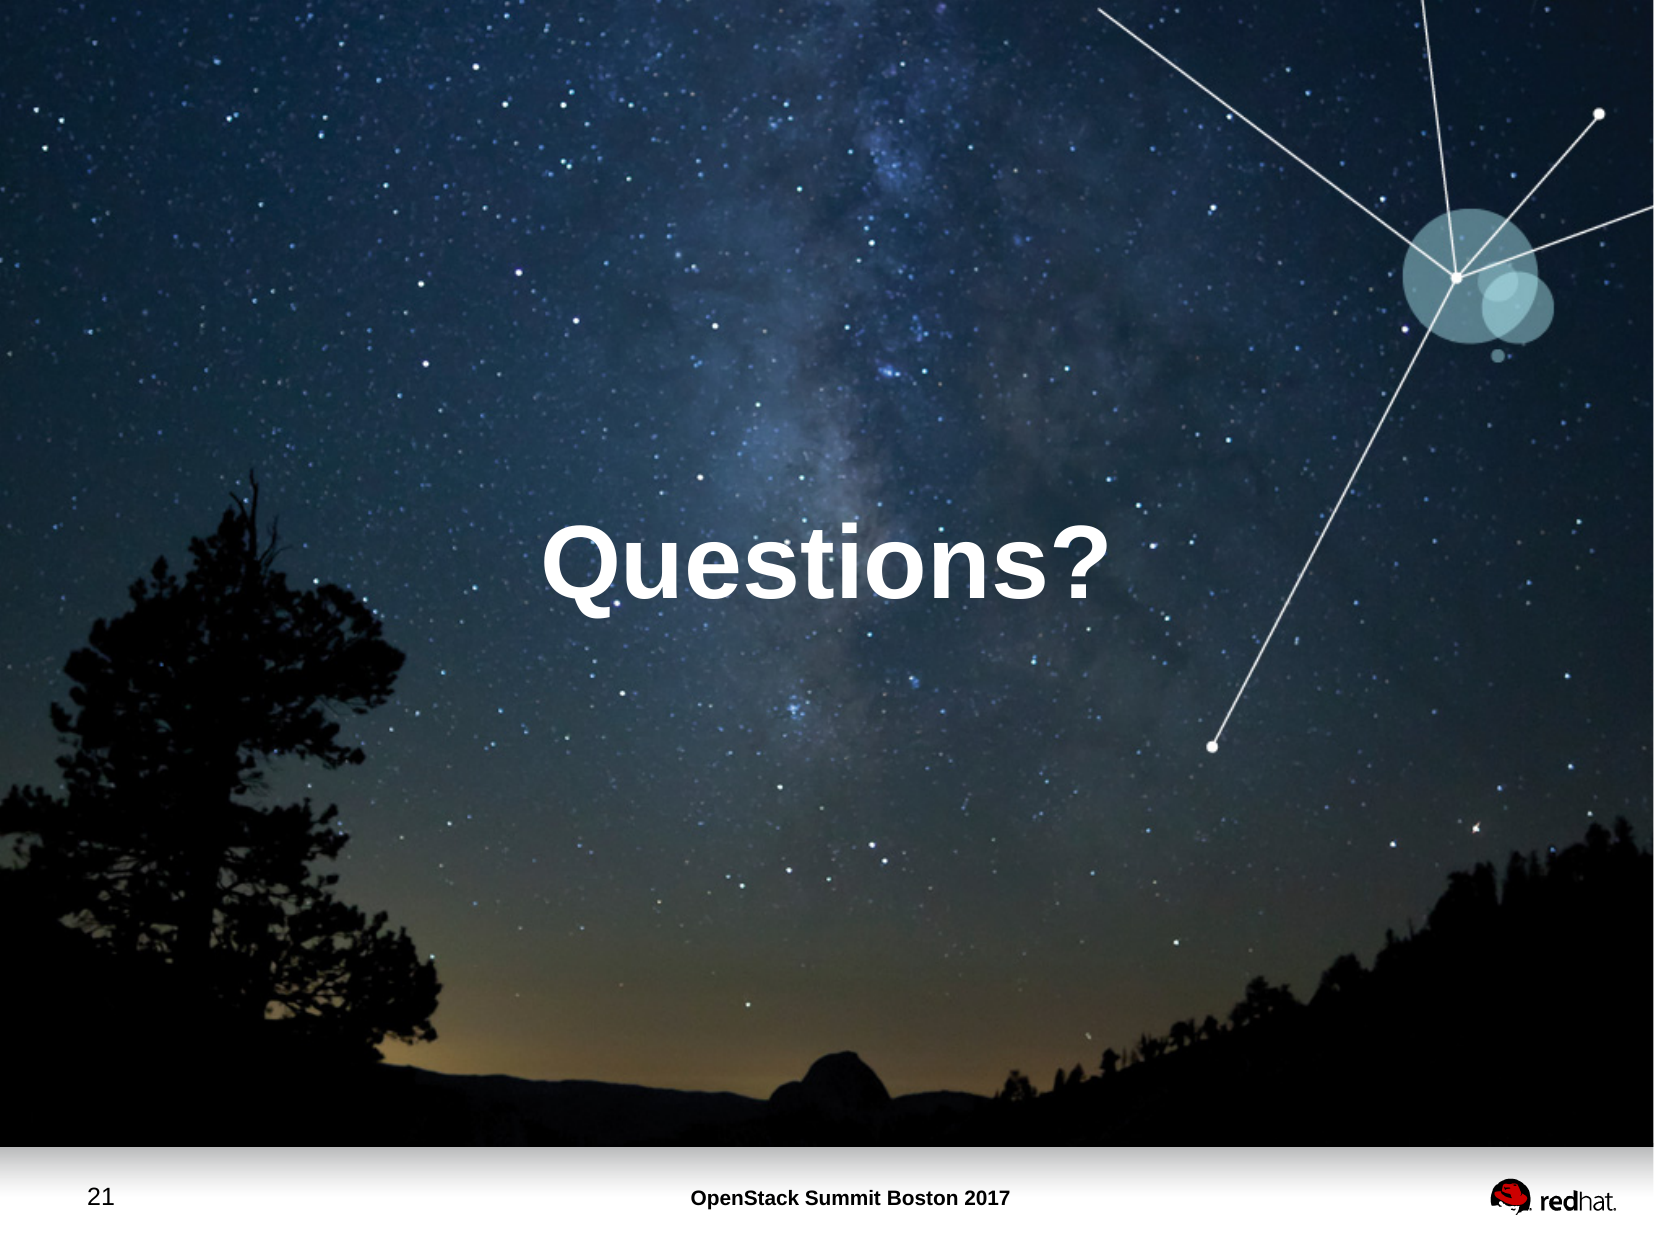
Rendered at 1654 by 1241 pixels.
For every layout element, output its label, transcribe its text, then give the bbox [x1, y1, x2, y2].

picture [0, 0, 1654, 1241]
title Questions? [82, 262, 1571, 862]
